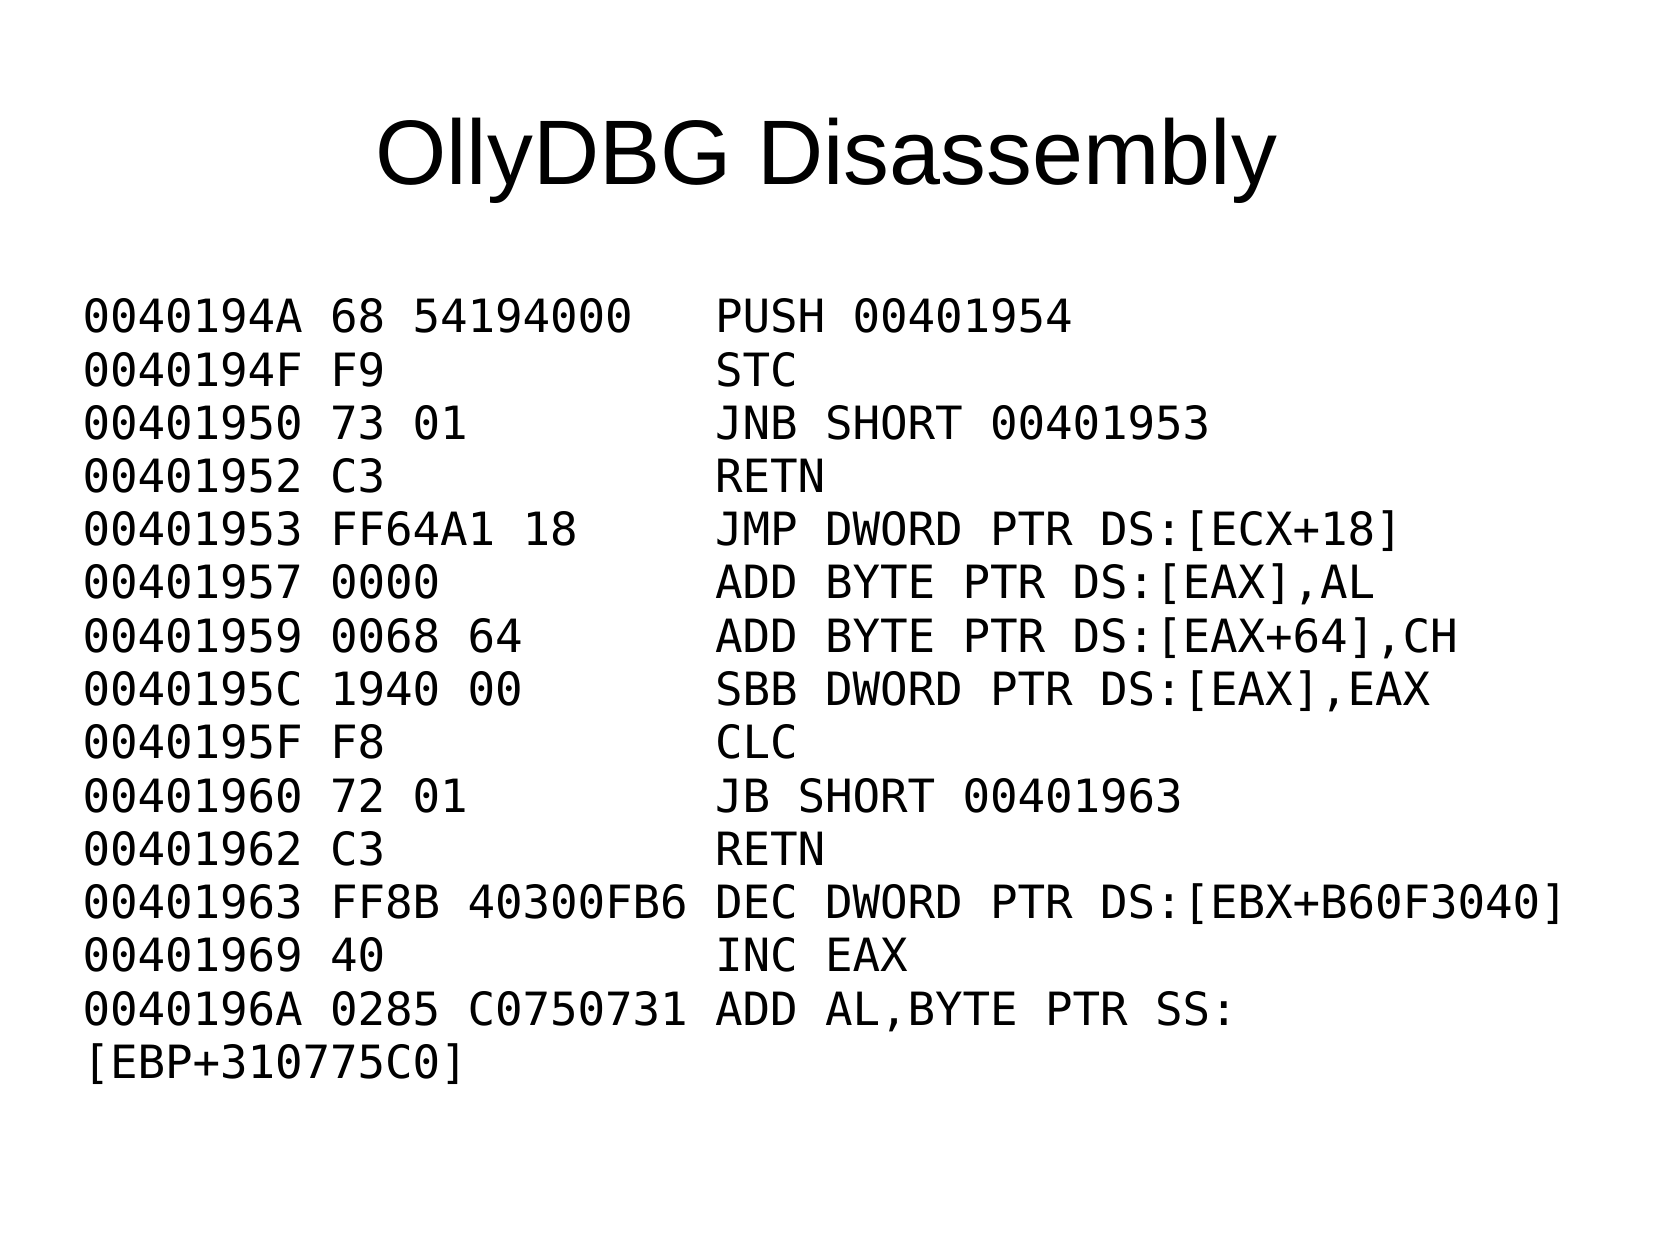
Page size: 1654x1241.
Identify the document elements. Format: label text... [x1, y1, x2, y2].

title OllyDBG Disassembly [82, 49, 1571, 257]
list 0040194A 68 54194000 PUSH 00401954 0040194F F9 STC 00401950 73 01 JNB SHORT 00401953 00401952 C3 RETN 00401953 FF64A1 18 JMP DWORD PTR DS:[ECX+18] 00401957 0000 ADD BYTE PTR DS:[EAX],AL 00401959 0068 64 ADD BYTE PTR DS:[EAX+64],CH 0040195C 1940 00 SBB DWORD PTR DS:[EAX],EAX 0040195F F8 CLC 00401960 72 01 JB SHORT 00401963 00401962 C3 RETN 00401963 FF8B 40300FB6 DEC DWORD PTR DS:[EBX+B60F3040] 00401969 40 INC EAX 0040196A 0285 C0750731 ADD AL,BYTE PTR SS:[EBP+310775C0] [82, 290, 1571, 1109]
